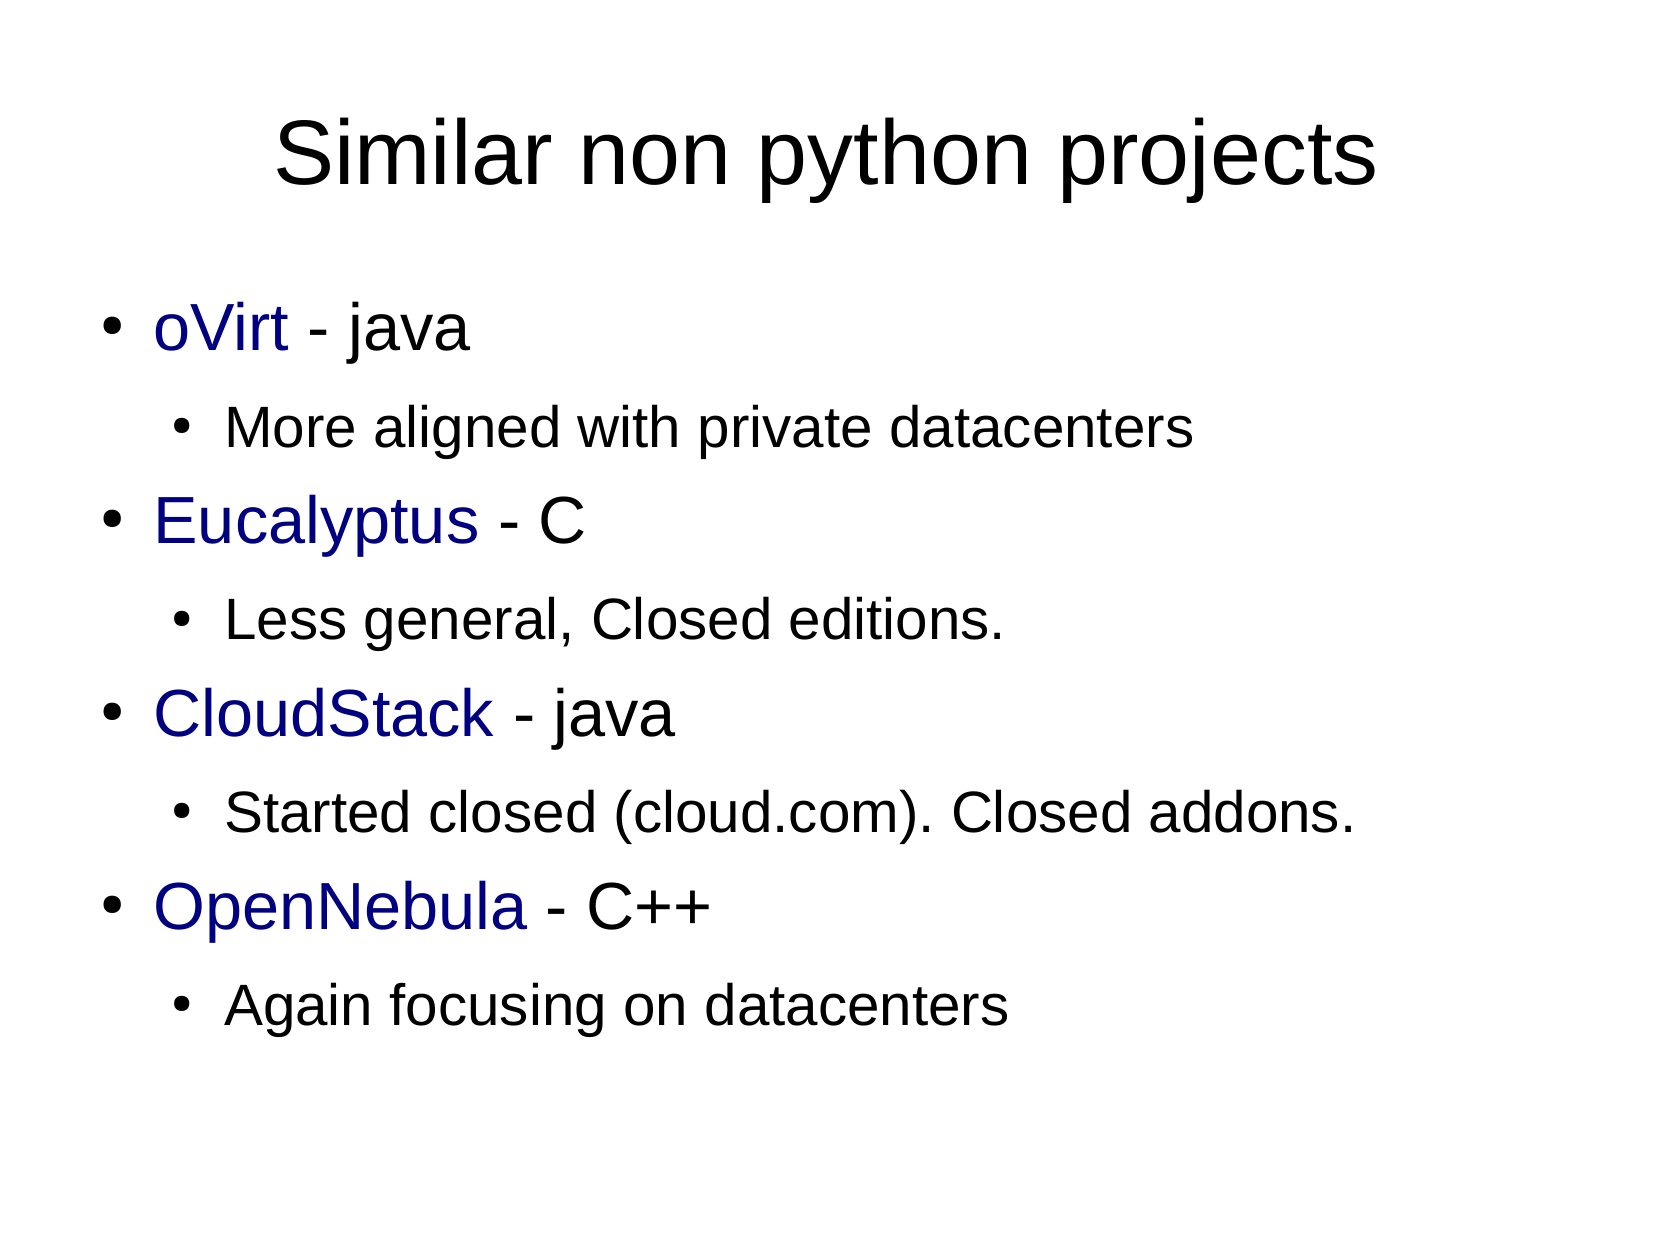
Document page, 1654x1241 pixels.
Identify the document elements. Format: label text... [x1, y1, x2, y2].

list oVirt - java More aligned with private datacenters Eucalyptus - C Less general, Closed editions. CloudStack - java Started closed (cloud.com). Closed addons. OpenNebula - C++ Again focusing on datacenters [82, 290, 1571, 1109]
title Similar non python projects [82, 49, 1571, 257]
